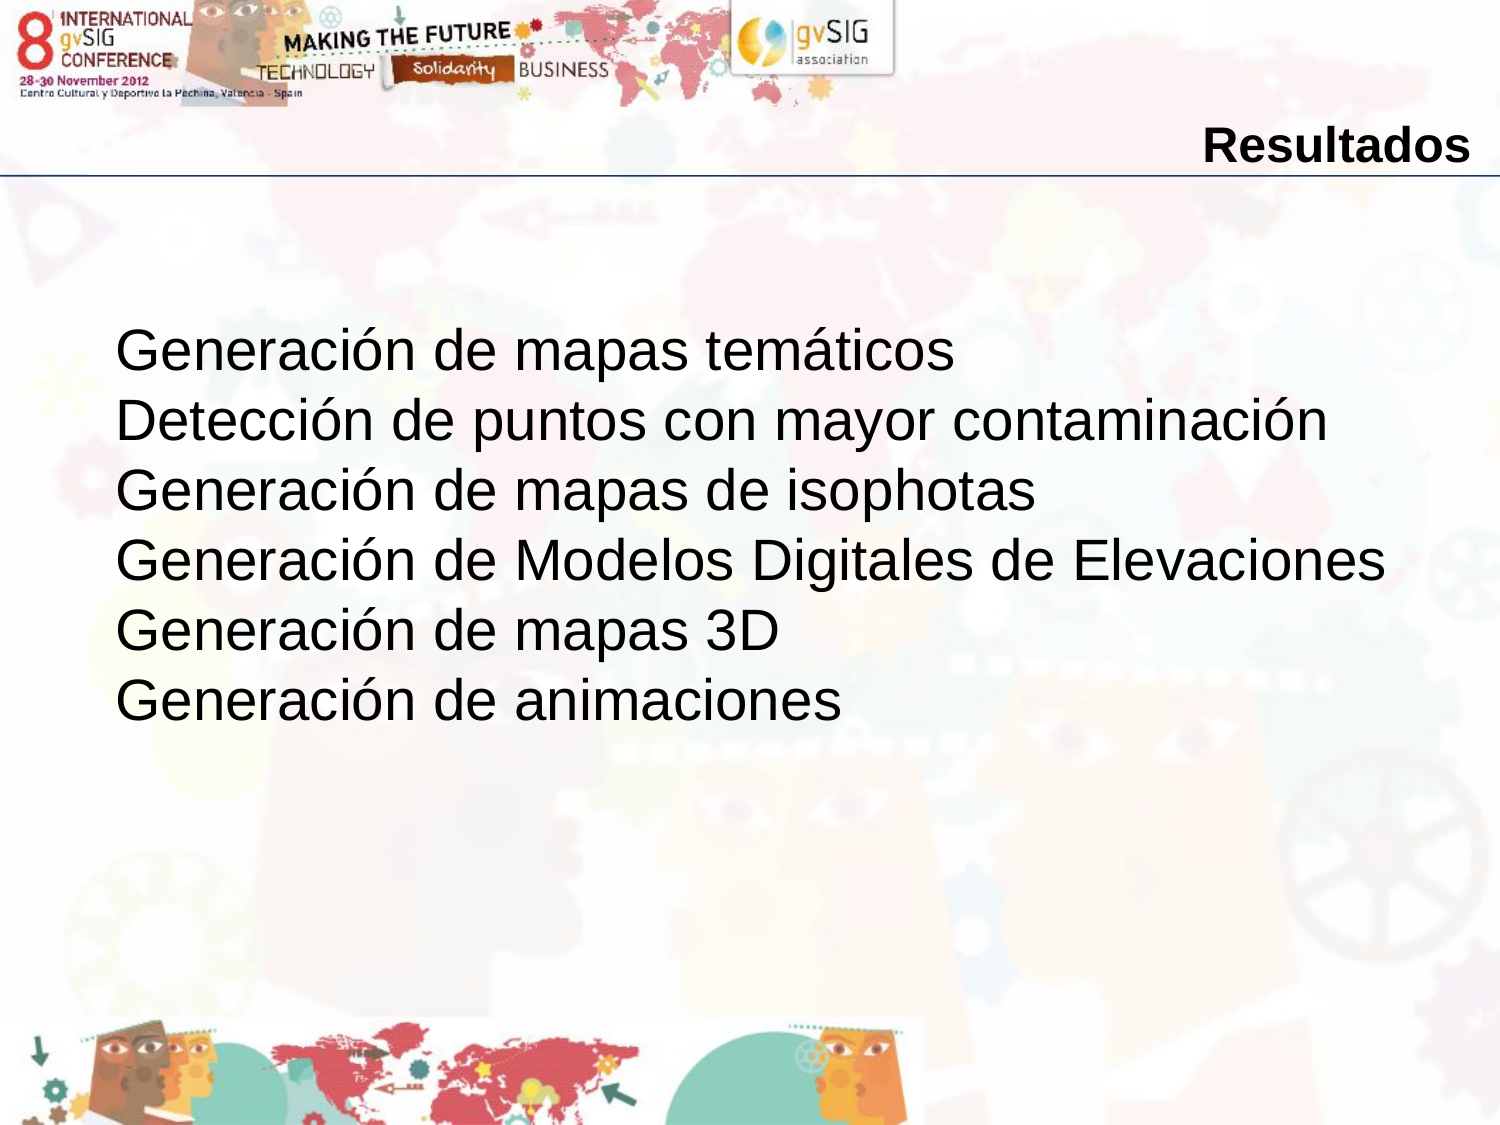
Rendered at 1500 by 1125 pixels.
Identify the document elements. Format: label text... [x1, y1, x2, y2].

text_box Resultados [1187, 177, 1487, 181]
picture [0, 0, 1500, 175]
text_box Resultados [1187, 105, 1487, 175]
picture [0, 177, 1500, 1125]
text_box Generación de mapas temáticos Detección de puntos con mayor contaminación Generación de mapas de isophotas Generación de Modelos Digitales de Elevaciones Generación de mapas 3D Generación de animaciones [100, 304, 1404, 740]
